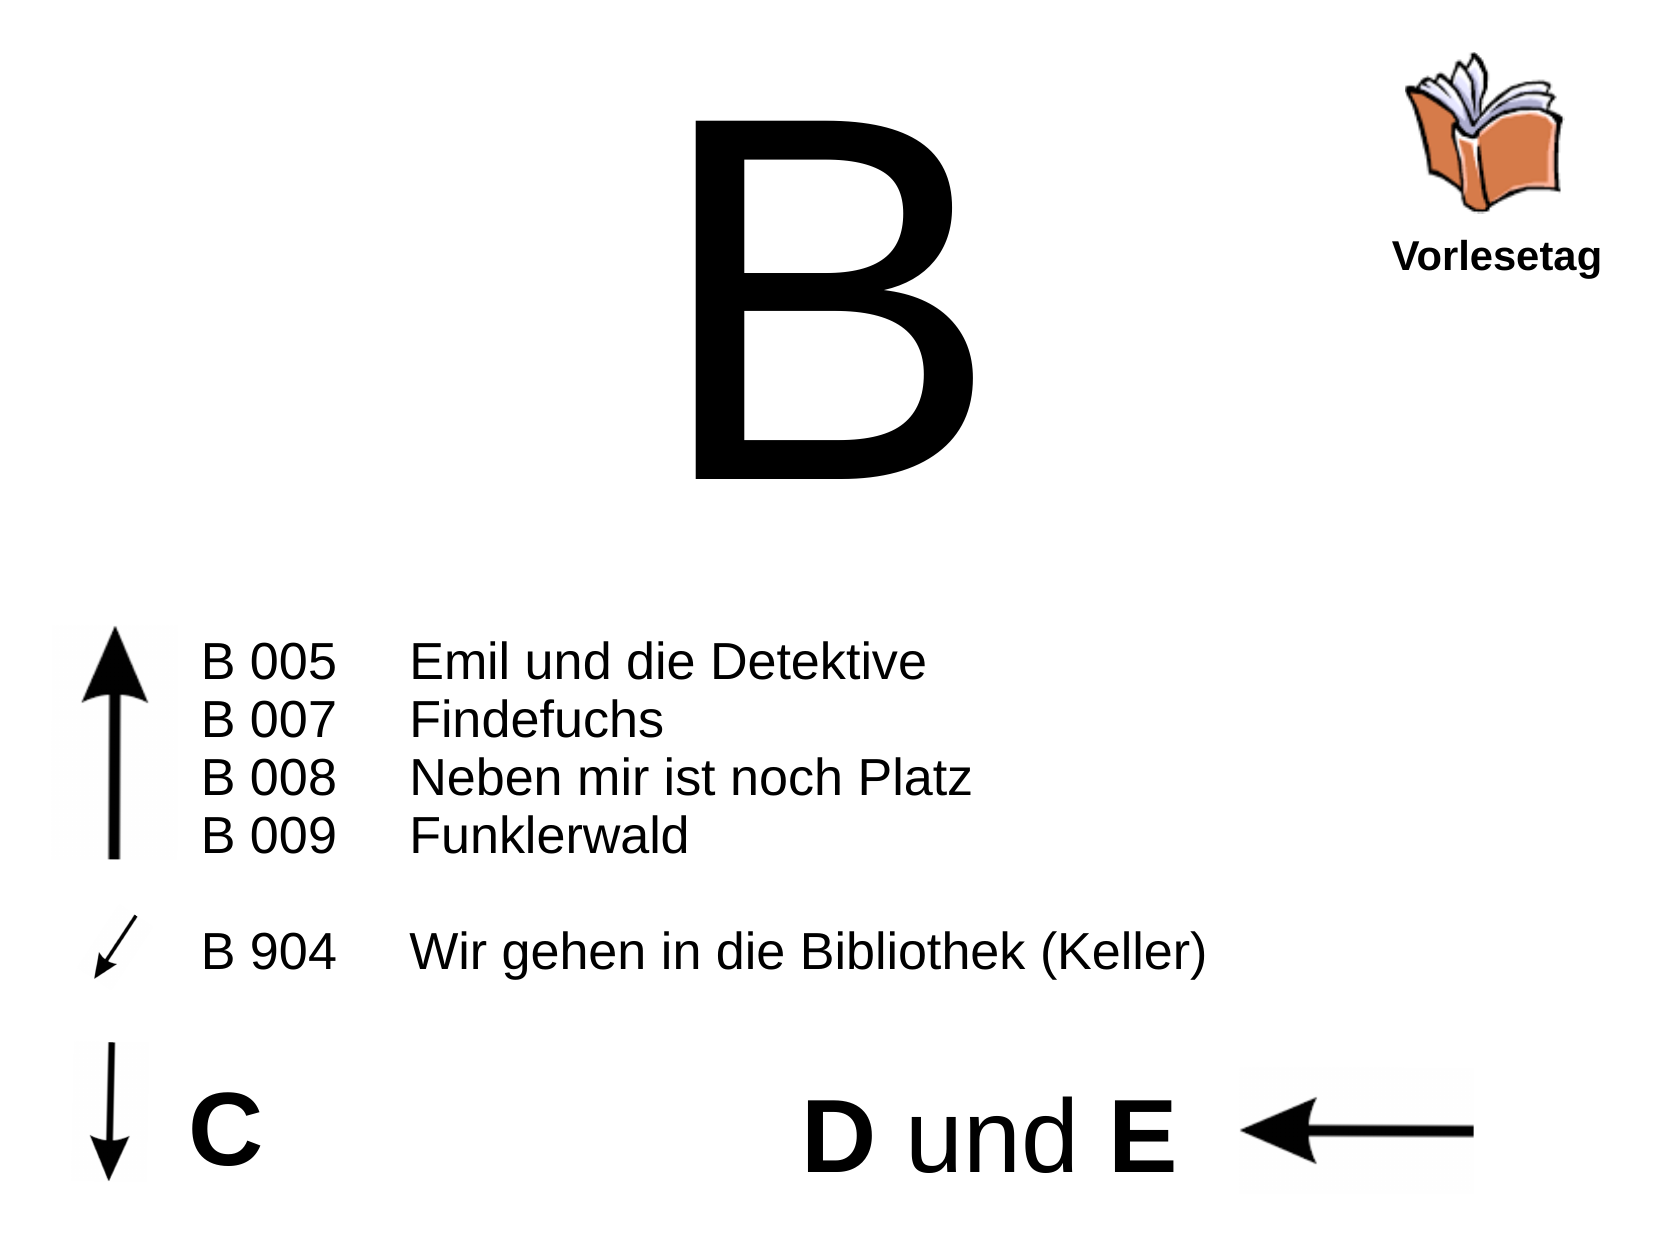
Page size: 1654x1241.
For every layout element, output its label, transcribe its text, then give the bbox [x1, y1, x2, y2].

picture [71, 1041, 149, 1182]
picture [1405, 52, 1565, 144]
title Vorlesetag [1391, 144, 1654, 367]
title B 005 Emil und die Detektive B 007 Findefuchs B 008 Neben mir ist noch Platz B 009 Funklerwald B 904 Wir gehen in die Bibliothek (Keller) [200, 709, 1355, 1061]
picture [77, 905, 153, 990]
subtitle B [82, 0, 1571, 709]
picture [51, 625, 178, 860]
picture [1239, 1067, 1474, 1194]
title C [188, 1018, 611, 1241]
title D und E [801, 1065, 1223, 1241]
